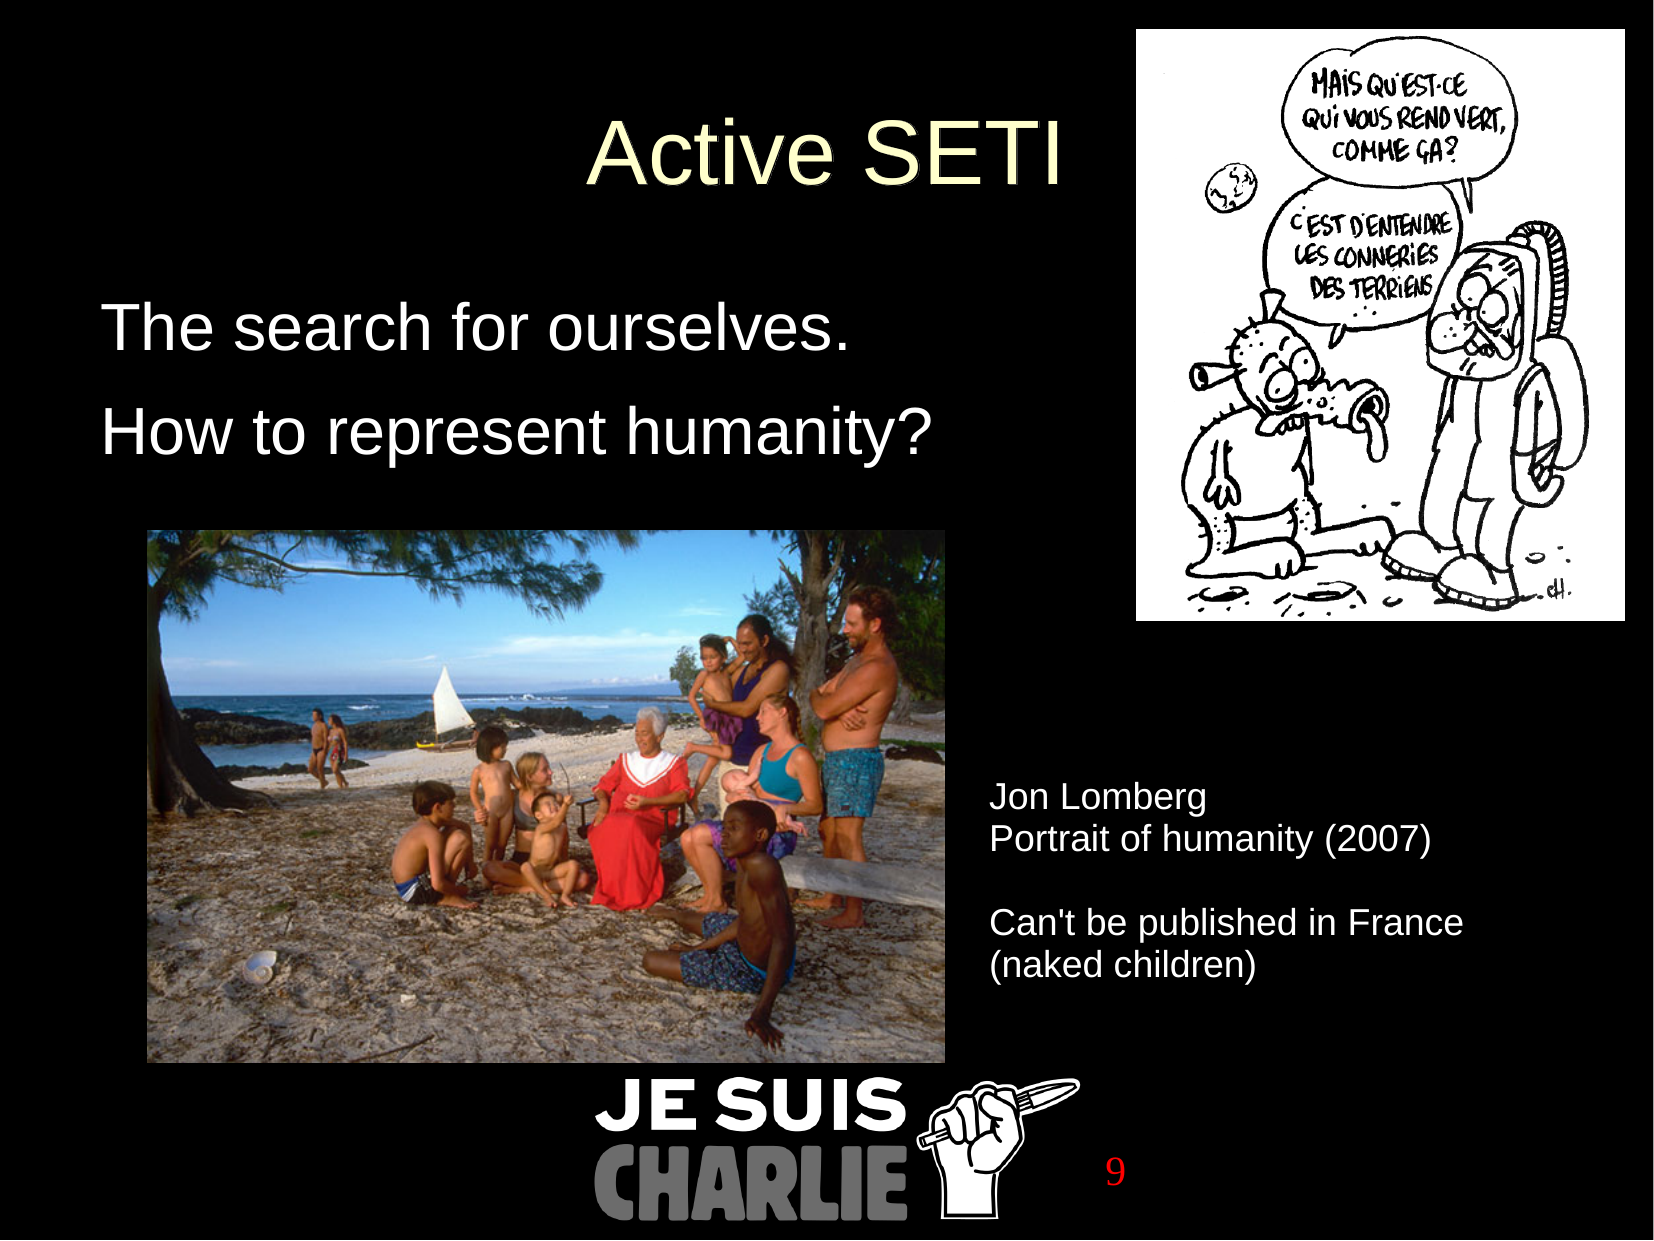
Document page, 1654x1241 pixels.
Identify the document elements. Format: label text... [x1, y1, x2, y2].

picture [1136, 29, 1625, 621]
list The search for ourselves. How to represent humanity? [82, 290, 1571, 1109]
title Active SETI [82, 49, 1136, 257]
picture [147, 530, 945, 1063]
text_box Jon Lomberg Portrait of humanity (2007) Can't be published in France (naked children) [974, 767, 1506, 1035]
picture [587, 1109, 1093, 1225]
